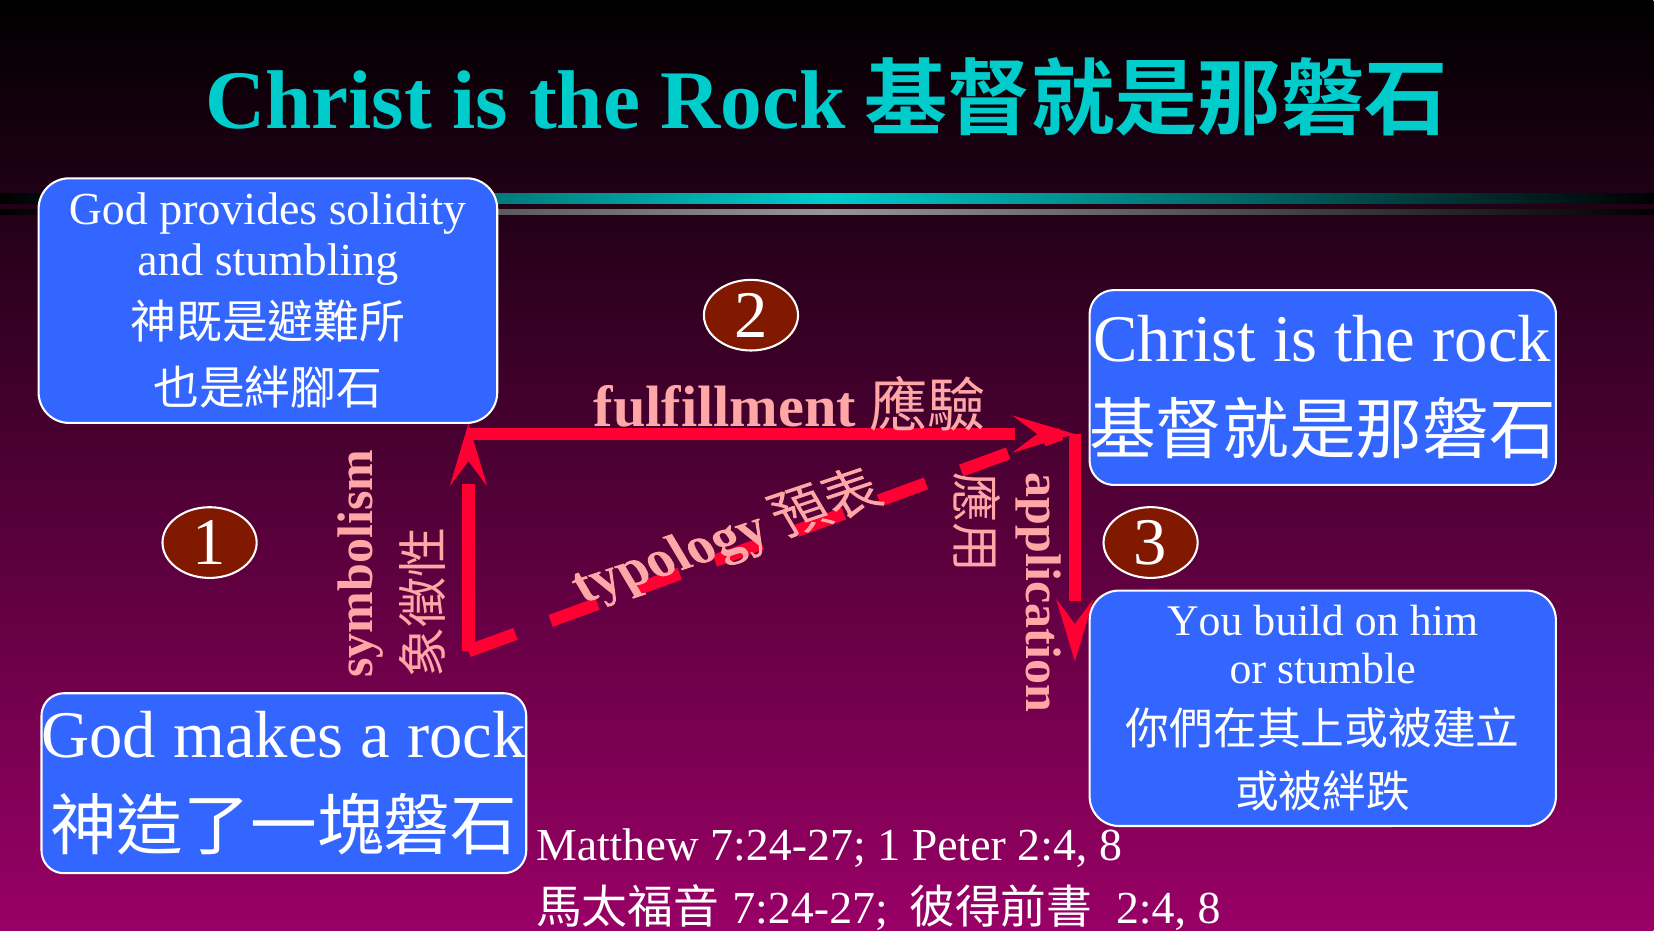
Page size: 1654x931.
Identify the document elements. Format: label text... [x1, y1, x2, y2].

text_box You build on him or stumble 你們在其上或被建立 或被絆跌 [1089, 590, 1556, 812]
text_box God provides solidity and stumbling 神既是避難所 也是絆腳石 [38, 178, 498, 423]
text_box fulfillment應驗 [578, 351, 1006, 451]
text_box 2 [703, 279, 799, 351]
text_box God makes a rock 神造了一塊磐石 [41, 693, 527, 874]
text_box 1 [162, 507, 257, 578]
text_box Christ is the rock 基督就是那磐石 [1089, 290, 1556, 485]
text_box symbolism象徵性 [320, 406, 464, 693]
text_box 3 [1103, 507, 1198, 578]
text_box application 應用 [935, 457, 1079, 779]
text_box Matthew 7:24-27; 1 Peter 2:4, 8 馬太福音7:24-27; 彼得前書 2:4, 8 [521, 812, 1588, 931]
text_box typology預表 [532, 451, 921, 629]
title Christ is the Rock基督就是那磐石 [116, 0, 1537, 202]
